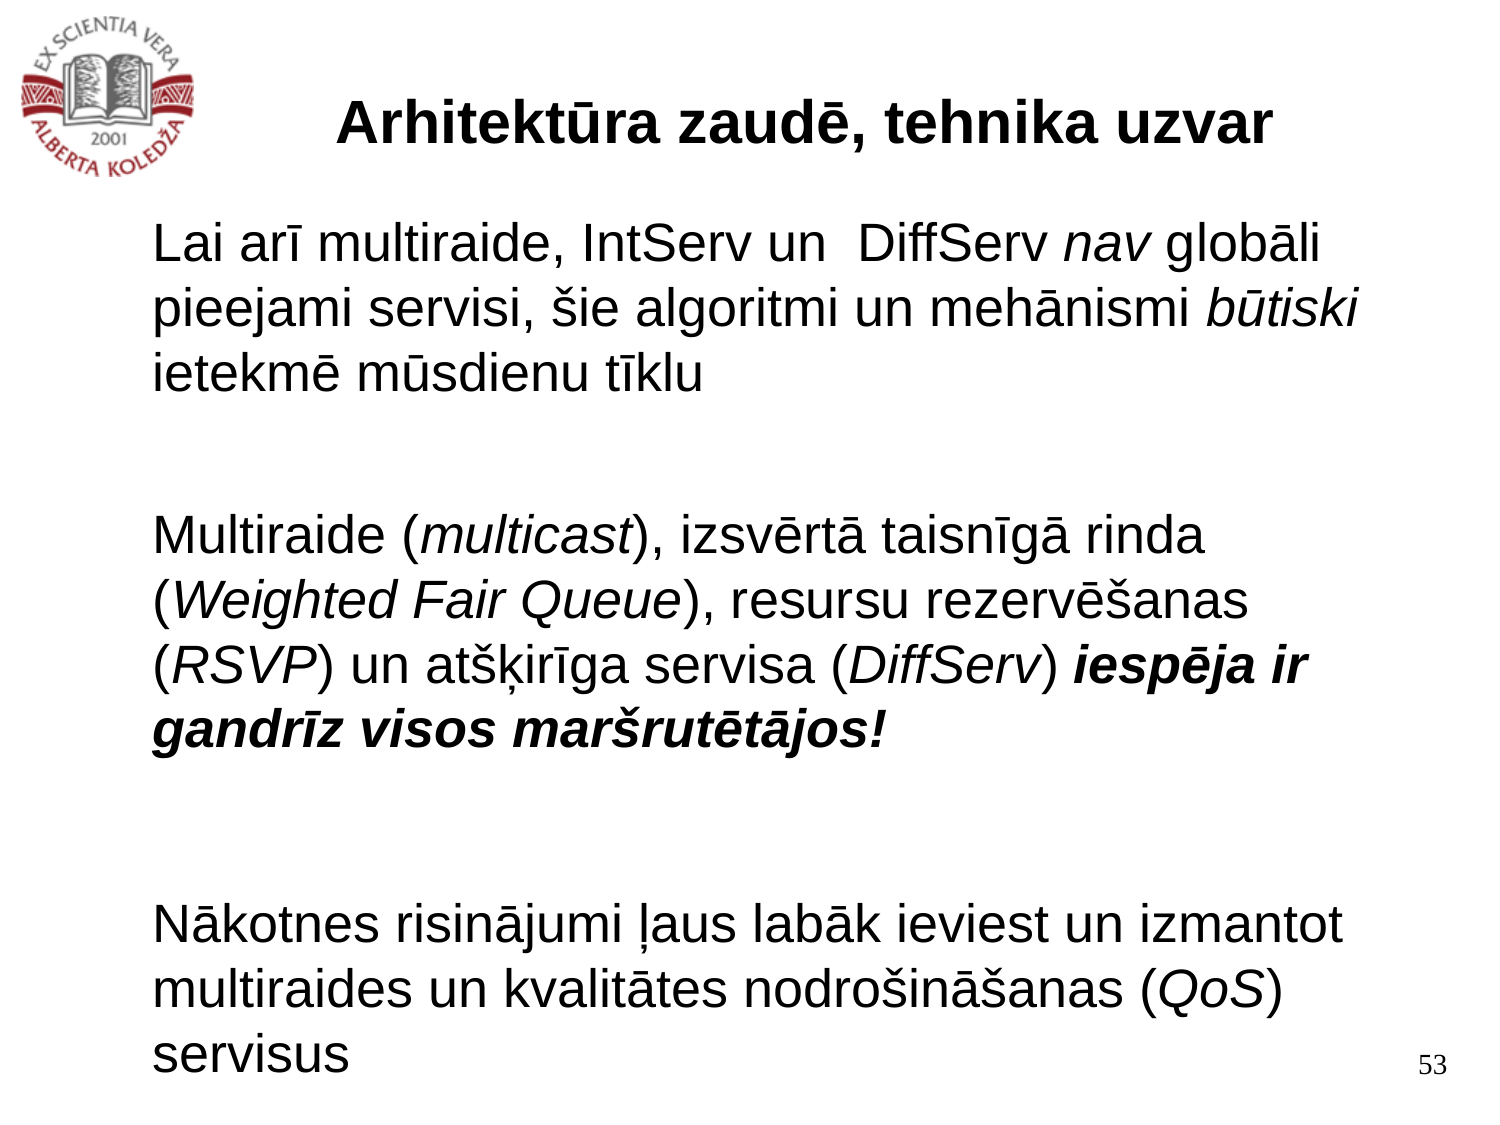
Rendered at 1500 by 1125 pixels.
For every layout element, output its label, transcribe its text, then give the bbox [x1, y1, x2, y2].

list Lai arī multiraide, IntServ un DiffServ nav globāli pieejami servisi, šie algoritmi un mehānismi būtiski ietekmē mūsdienu tīklu Multiraide (multicast), izsvērtā taisnīgā rinda (Weighted Fair Queue), resursu rezervēšanas (RSVP) un atšķirīga servisa (DiffServ) iespēja ir gandrīz visos maršrutētājos! Nākotnes risinājumi ļaus labāk ieviest un izmantot multiraides un kvalitātes nodrošināšanas (QoS) servisus [74, 200, 1463, 1101]
picture [21, 16, 194, 177]
title Arhitektūra zaudē, tehnika uzvar [132, 62, 1457, 175]
text_box <skaitlis> [1312, 1037, 1463, 1101]
